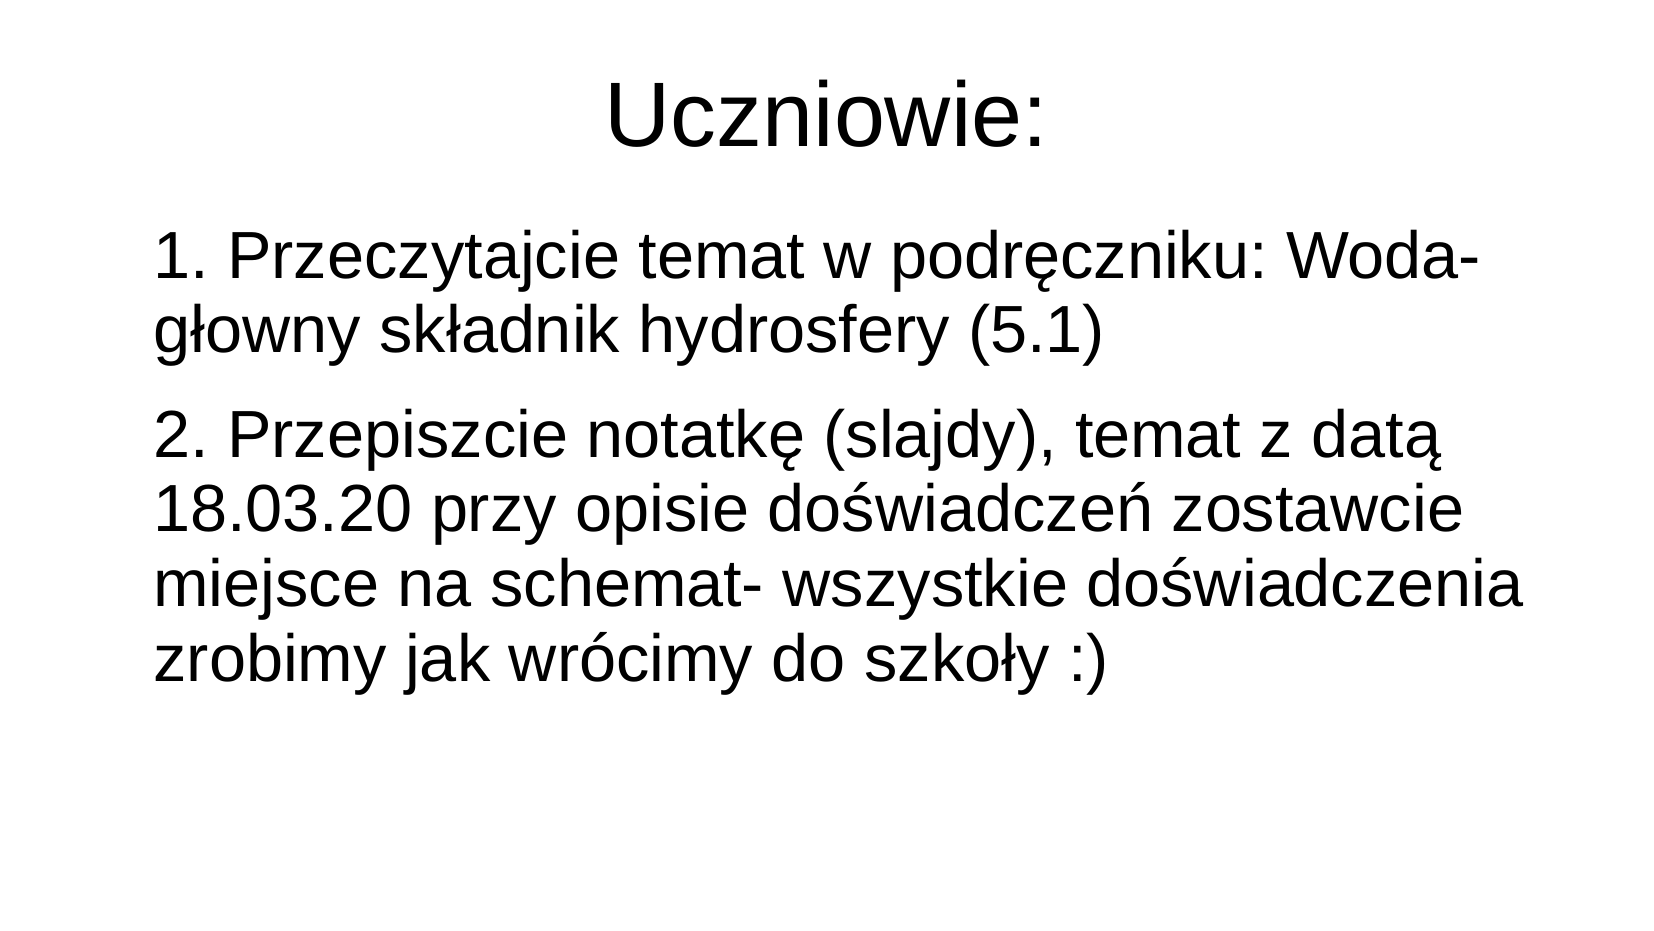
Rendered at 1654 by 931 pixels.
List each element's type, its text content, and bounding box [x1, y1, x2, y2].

title Uczniowie: [82, 37, 1571, 193]
list 1. Przeczytajcie temat w podręczniku: Woda-głowny składnik hydrosfery (5.1) 2. Przepiszcie notatkę (slajdy), temat z datą 18.03.20 przy opisie doświadczeń zostawcie miejsce na schemat- wszystkie doświadczenia zrobimy jak wrócimy do szkoły :) [82, 217, 1571, 758]
